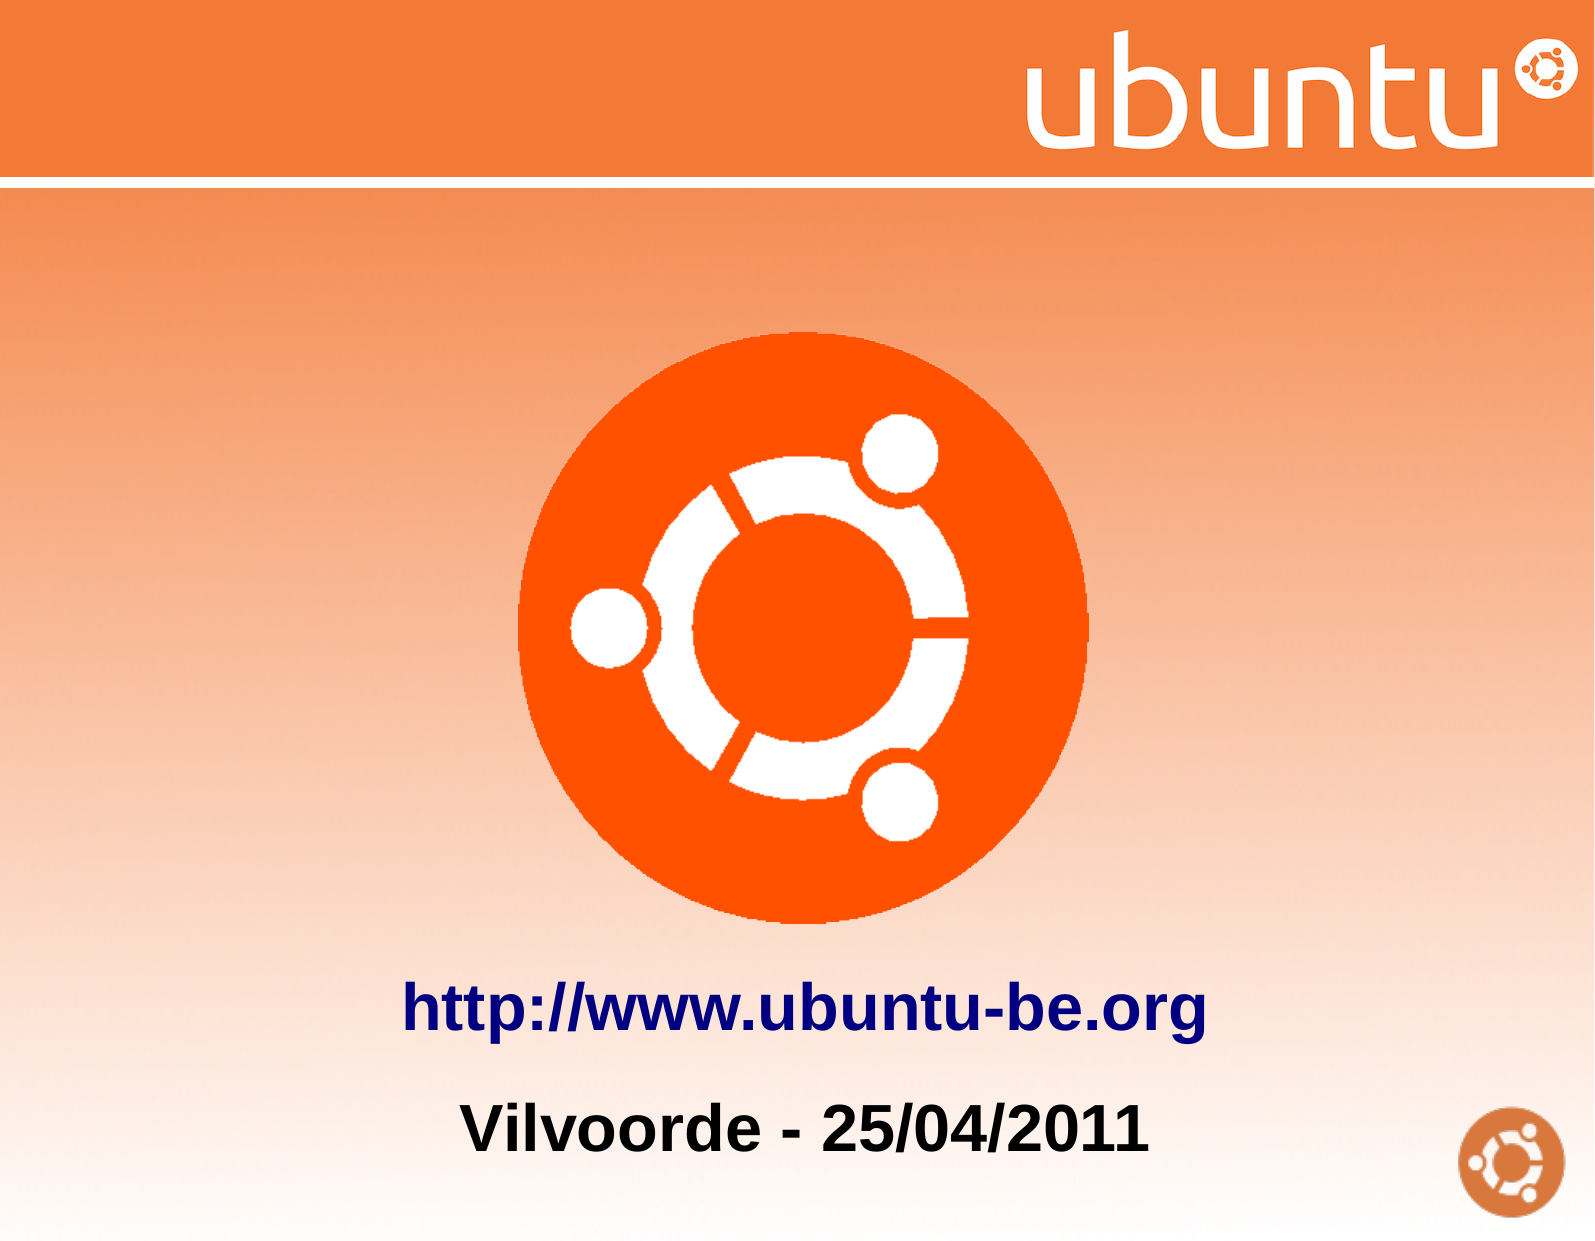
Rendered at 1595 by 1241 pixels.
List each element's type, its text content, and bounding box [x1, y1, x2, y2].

picture [0, 0, 1595, 1241]
text_box http://www.ubuntu-be.org Vilvoorde - 25/04/2011 [364, 962, 1247, 1174]
